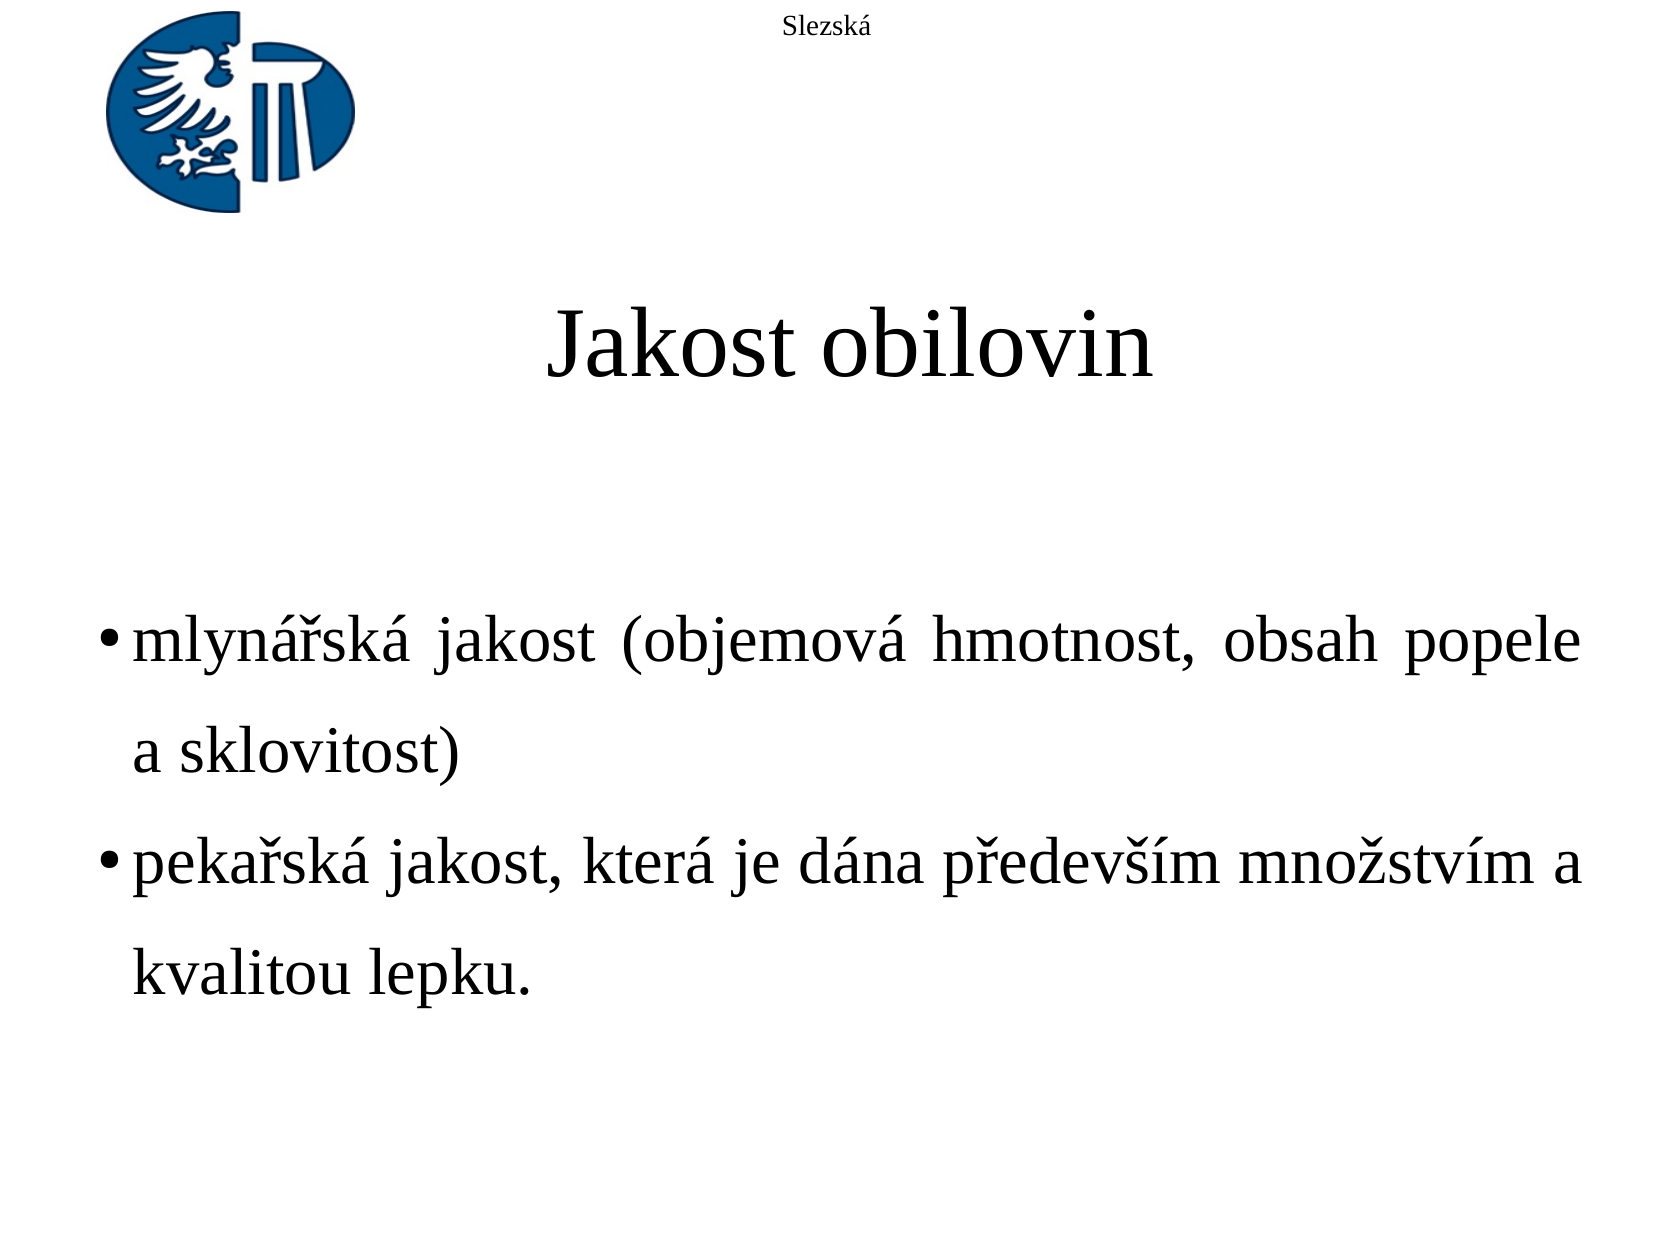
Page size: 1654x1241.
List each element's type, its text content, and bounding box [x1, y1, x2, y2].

picture [106, 11, 355, 177]
subtitle mlynářská jakost (objemová hmotnost, obsah popele a sklovitost) pekařská jakost, která je dána především množstvím a kvalitou lepku. [97, 236, 1586, 1241]
title Jakost obilovin [106, 177, 1595, 508]
